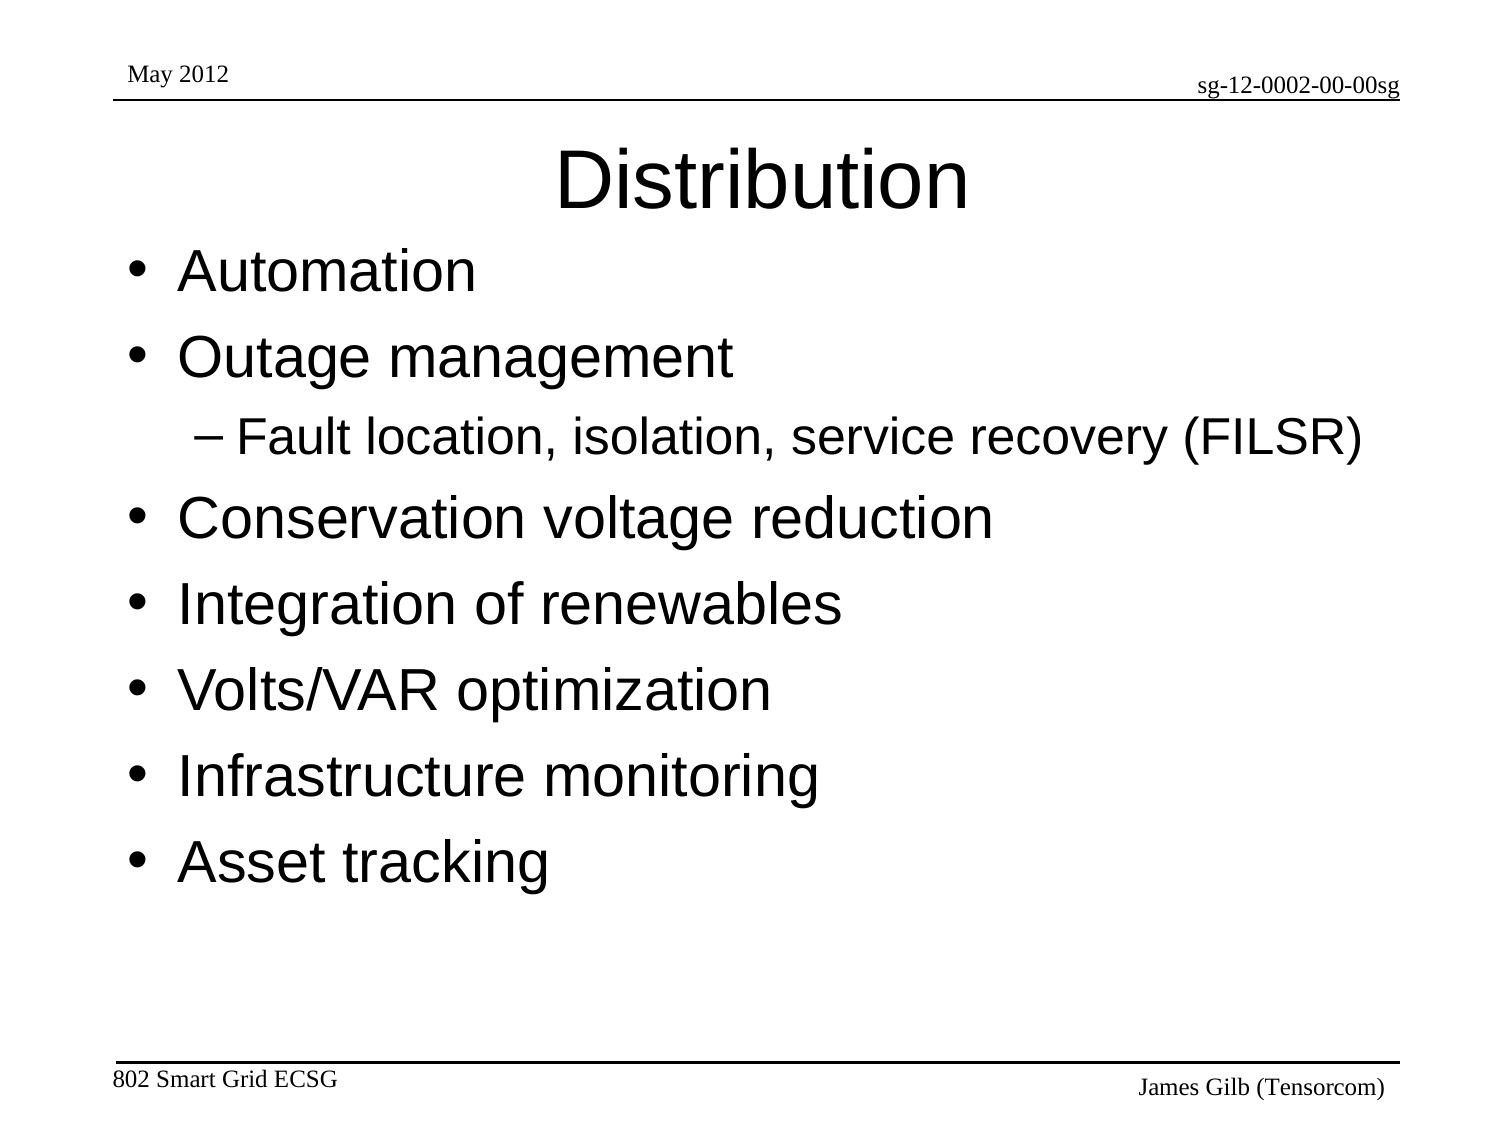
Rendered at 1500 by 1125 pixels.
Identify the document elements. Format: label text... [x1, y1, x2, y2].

list Automation Outage management Fault location, isolation, service recovery (FILSR) Conservation voltage reduction Integration of renewables Volts/VAR optimization Infrastructure monitoring Asset tracking [112, 224, 1388, 968]
title Distribution [125, 112, 1401, 238]
